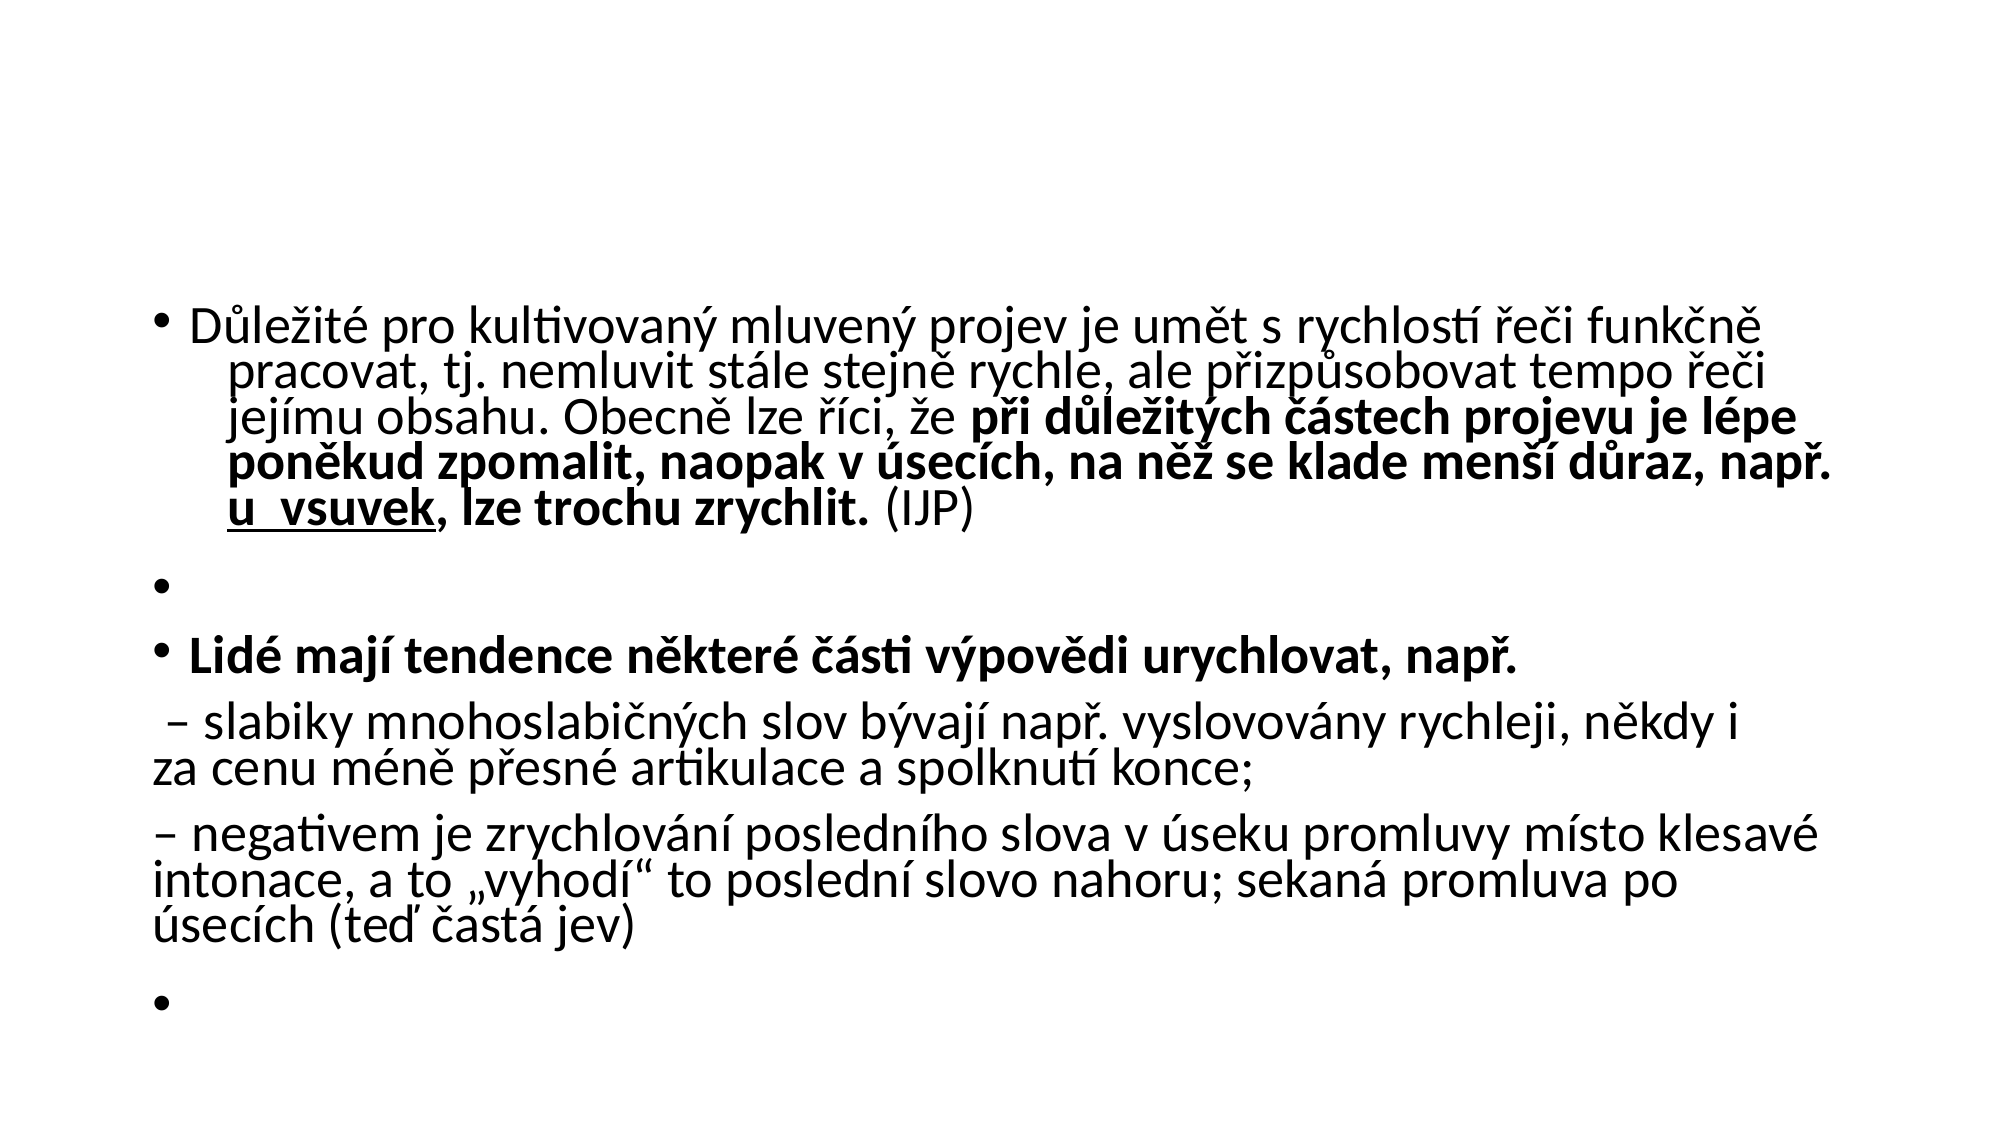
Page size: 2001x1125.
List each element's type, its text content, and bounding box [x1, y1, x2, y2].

list Důležité pro kultivovaný mluvený projev je umět s rychlostí řeči funkčně pracovat, tj. nemluvit stále stejně rychle, ale přizpůsobovat tempo řeči jejímu obsahu. Obecně lze říci, že při důležitých částech projevu je lépe poněkud zpomalit, naopak v úsecích, na něž se klade menší důraz, např. u vsuvek, lze trochu zrychlit. (IJP) Lidé mají tendence některé části výpovědi urychlovat, např. – slabiky mnohoslabičných slov bývají např. vyslovovány rychleji, někdy i za cenu méně přesné artikulace a spolknutí konce; – negativem je zrychlování posledního slova v úseku promluvy místo klesavé intonace, a to „vyhodí“ to poslední slovo nahoru; sekaná promluva po úsecích (teď častá jev) [137, 299, 1863, 1014]
